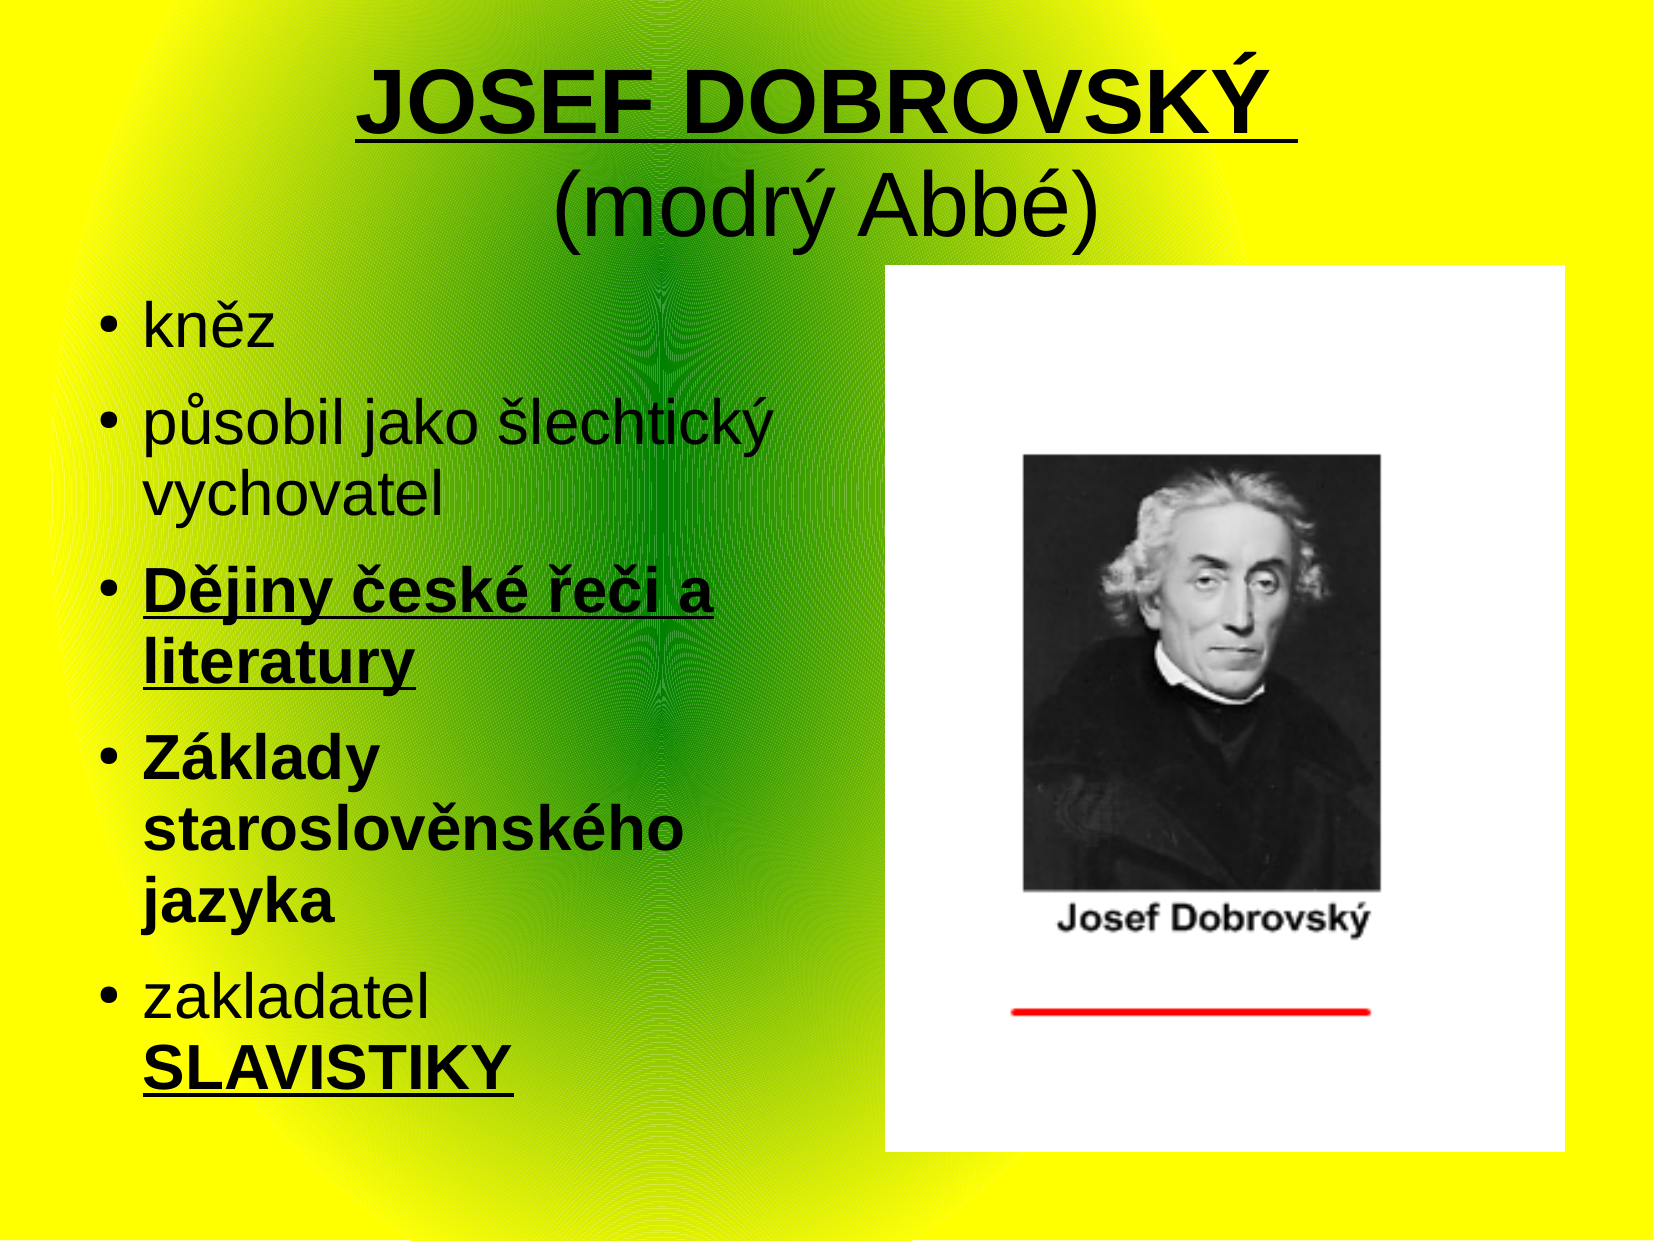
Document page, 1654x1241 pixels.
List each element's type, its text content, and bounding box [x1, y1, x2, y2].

list kněz působil jako šlechtický vychovatel Dějiny české řeči a literatury Základy staroslověnského jazyka zakladatel SLAVISTIKY [82, 290, 809, 1109]
picture [885, 265, 1565, 1152]
title JOSEF DOBROVSKÝ (modrý Abbé) [82, 50, 1571, 256]
